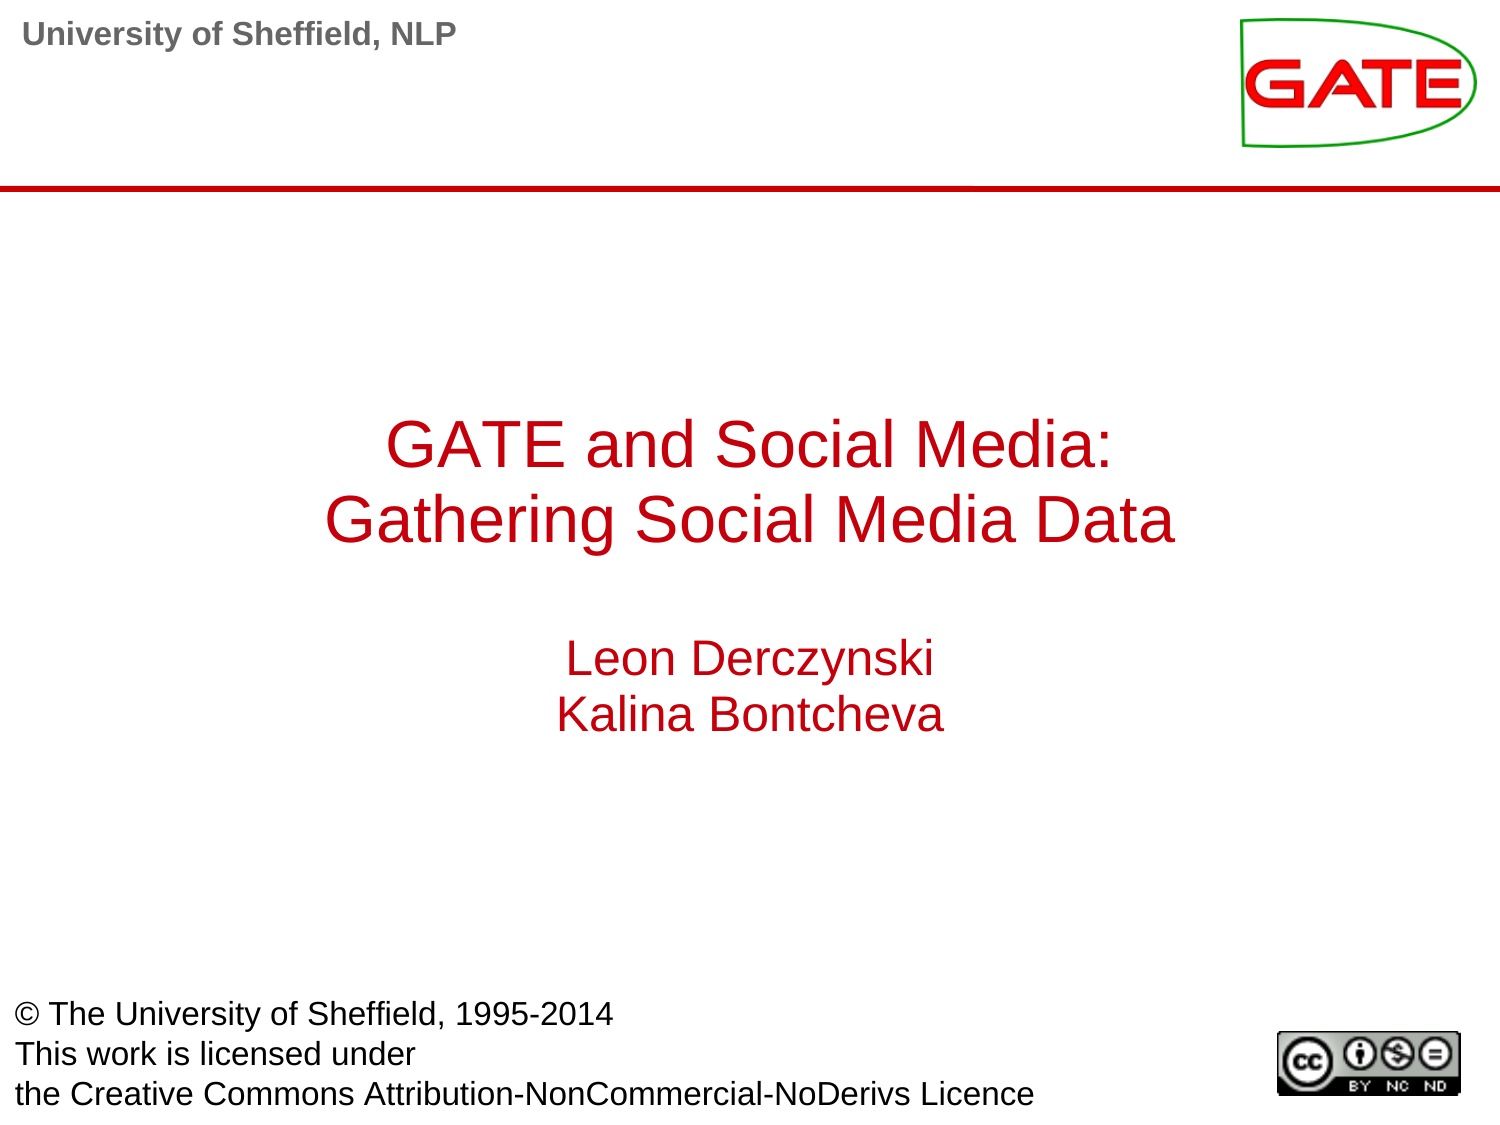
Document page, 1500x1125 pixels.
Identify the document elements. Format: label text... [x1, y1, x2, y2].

text_box © The University of Sheffield, 1995-2014 This work is licensed under the Creative Commons Attribution-NonCommercial-NoDerivs Licence [0, 944, 1500, 1122]
text_box GATE and Social Media: Gathering Social Media Data Leon Derczynski Kalina Bontcheva [0, 397, 1500, 809]
picture [1240, 18, 1477, 148]
picture [1277, 1031, 1461, 1096]
